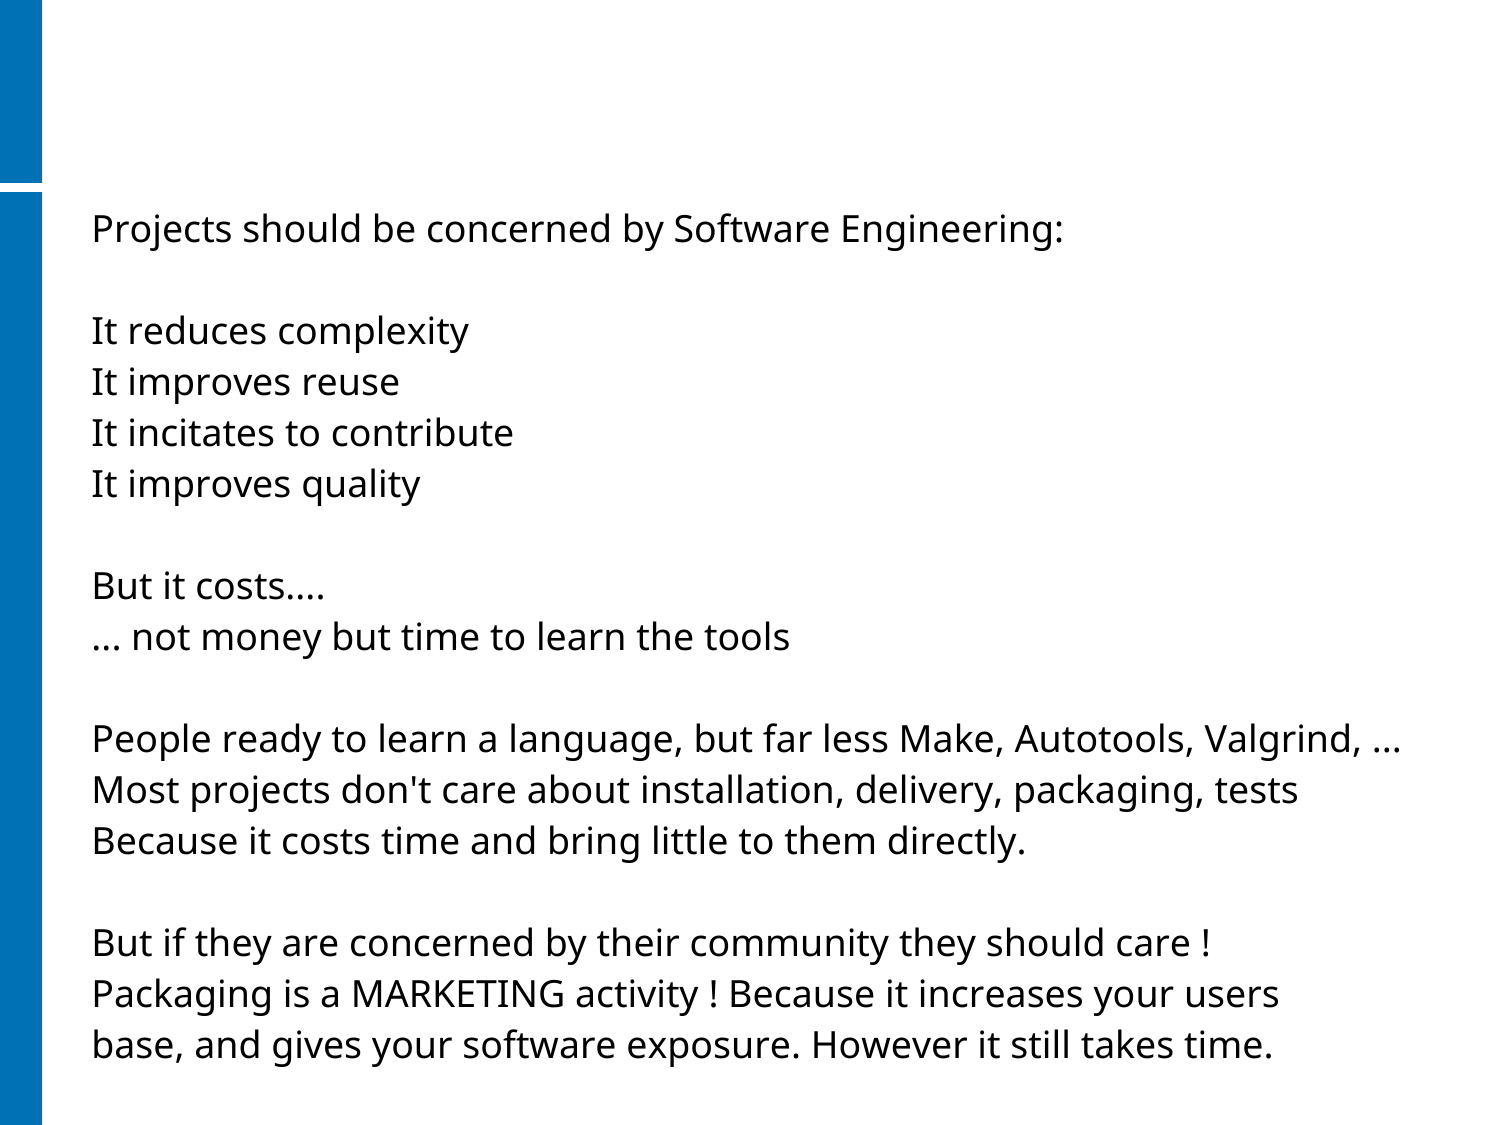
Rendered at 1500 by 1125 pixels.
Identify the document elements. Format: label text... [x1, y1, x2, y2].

text_box Projects should be concerned by Software Engineering: It reduces complexity It improves reuse It incitates to contribute It improves quality But it costs.... ... not money but time to learn the tools People ready to learn a language, but far less Make, Autotools, Valgrind, ... Most projects don't care about installation, delivery, packaging, tests Because it costs time and bring little to them directly. But if they are concerned by their community they should care ! Packaging is a MARKETING activity ! Because it increases your users base, and gives your software exposure. However it still takes time. So scratching my itch was to write a tool (yet another ;-) to help reduce the barrier for projects to package [76, 194, 1490, 1081]
